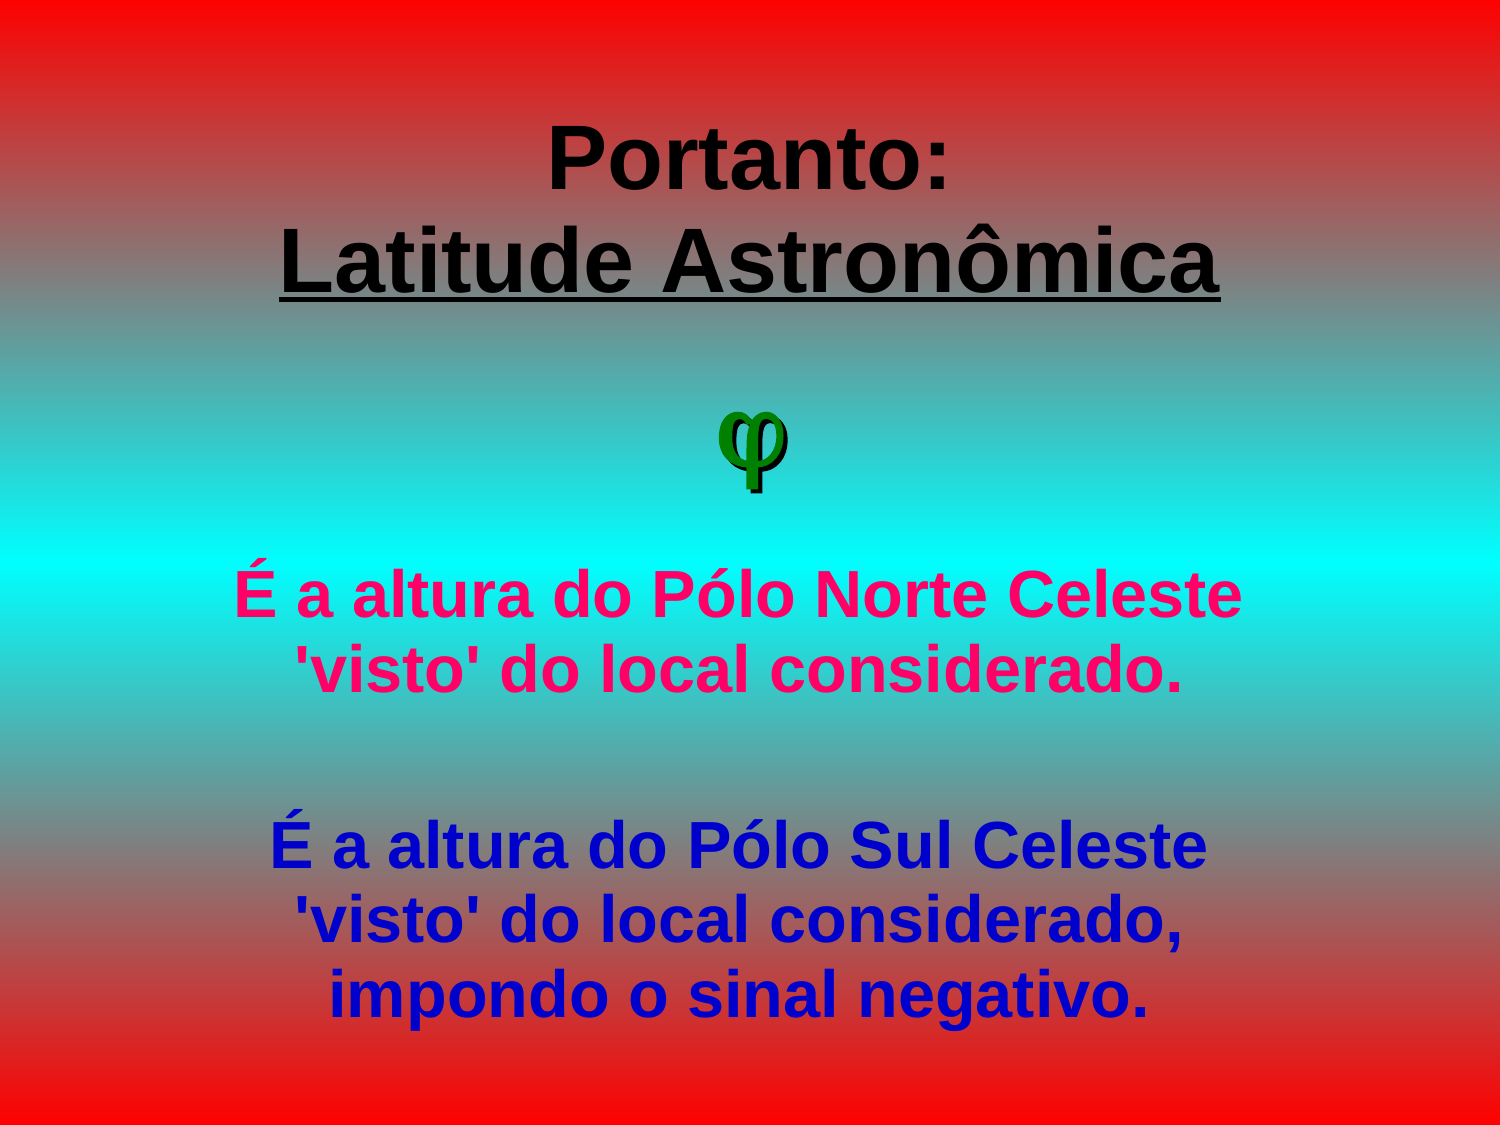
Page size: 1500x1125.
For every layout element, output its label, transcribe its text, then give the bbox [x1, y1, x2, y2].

title Portanto: Latitude Astronômica [112, 83, 1388, 336]
text_box  [702, 379, 800, 497]
text_box É a altura do Pólo Norte Celeste 'visto' do local considerado. [191, 549, 1288, 715]
text_box É a altura do Pólo Sul Celeste 'visto' do local considerado, impondo o sinal negativo. [191, 799, 1288, 1040]
